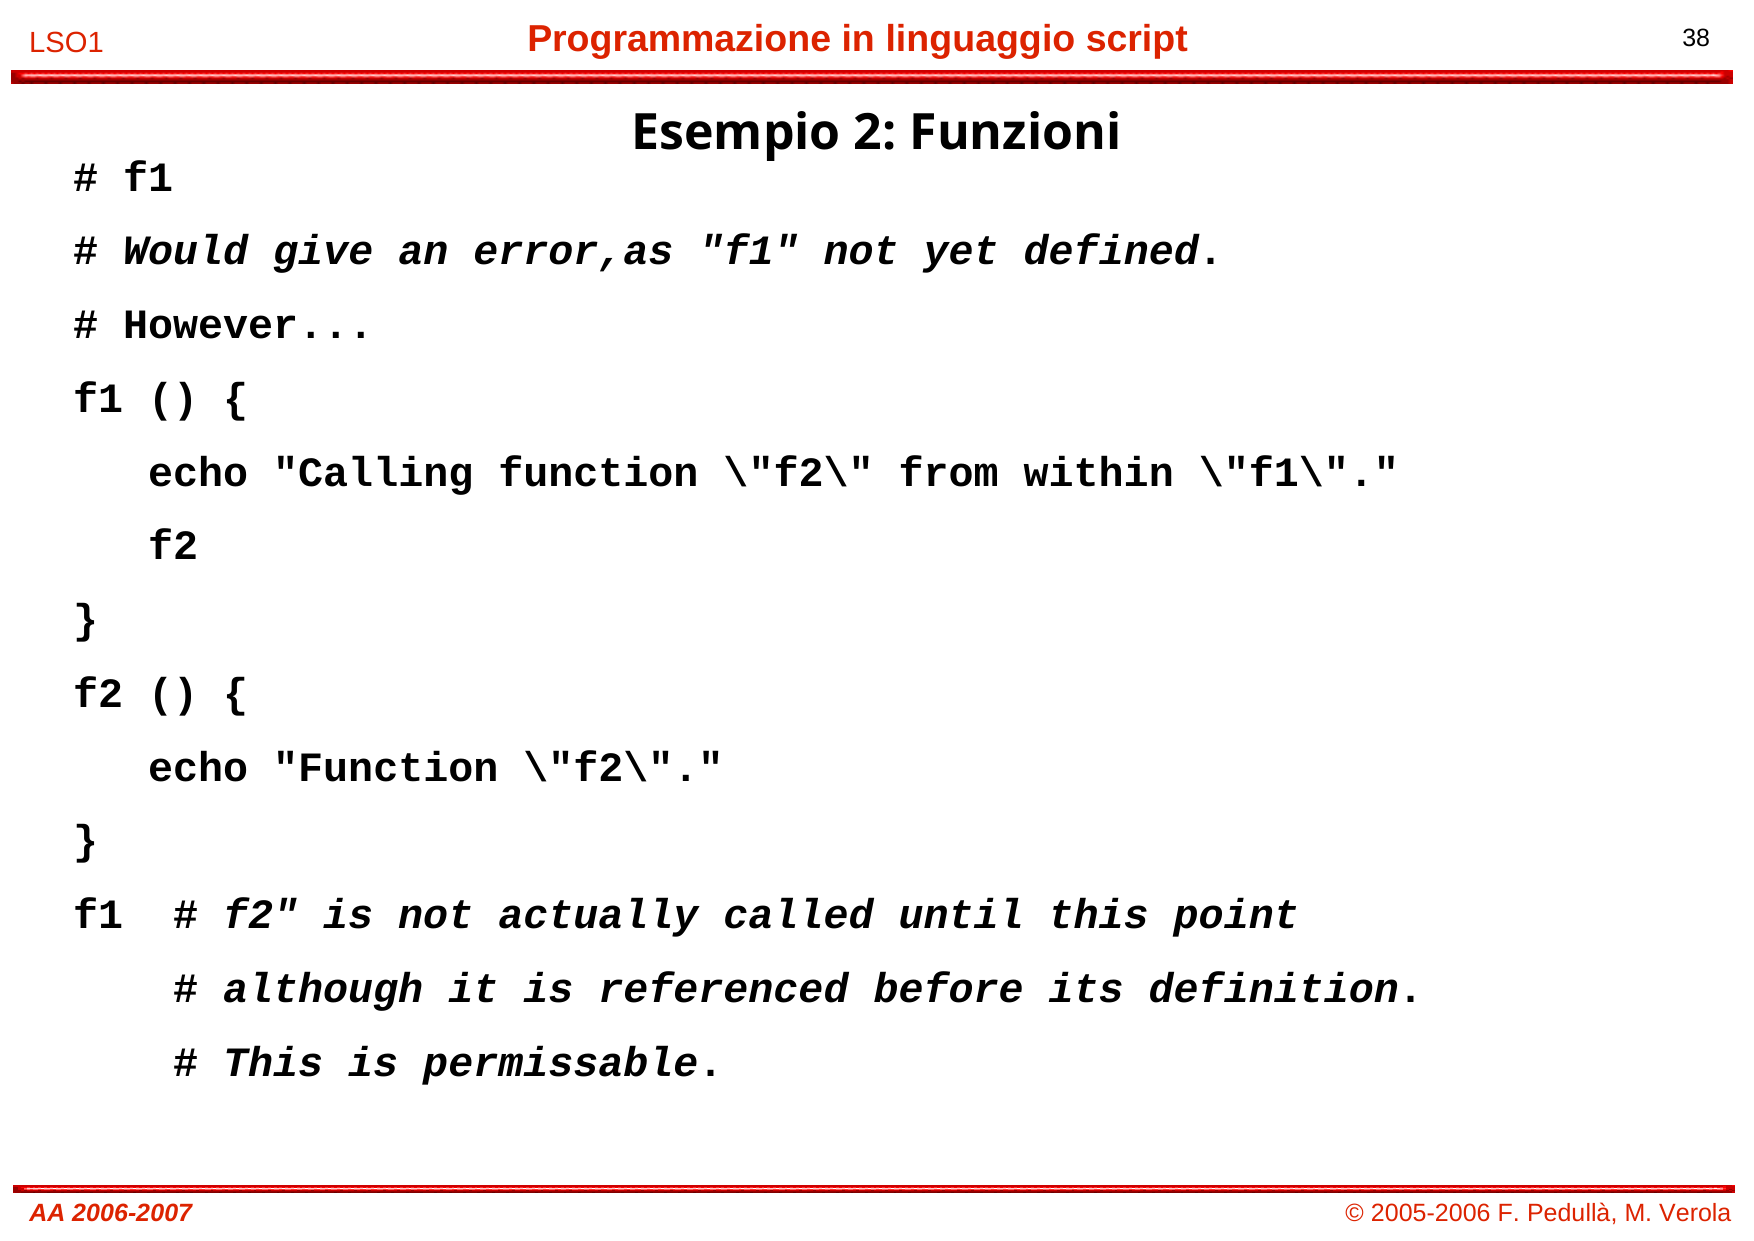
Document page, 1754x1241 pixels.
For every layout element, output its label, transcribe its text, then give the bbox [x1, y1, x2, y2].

picture [11, 70, 1733, 84]
list # f1 # Would give an error,as "f1" not yet defined. # However... f1 () { echo "Calling function \"f2\" from within \"f1\"." f2 } f2 () { echo "Function \"f2\"." } f1 # f2" is not actually called until this point # although it is referenced before its definition. # This is permissable. [58, 153, 1696, 1129]
picture [13, 1185, 1735, 1193]
title Esempio 2: Funzioni [595, 84, 1159, 153]
